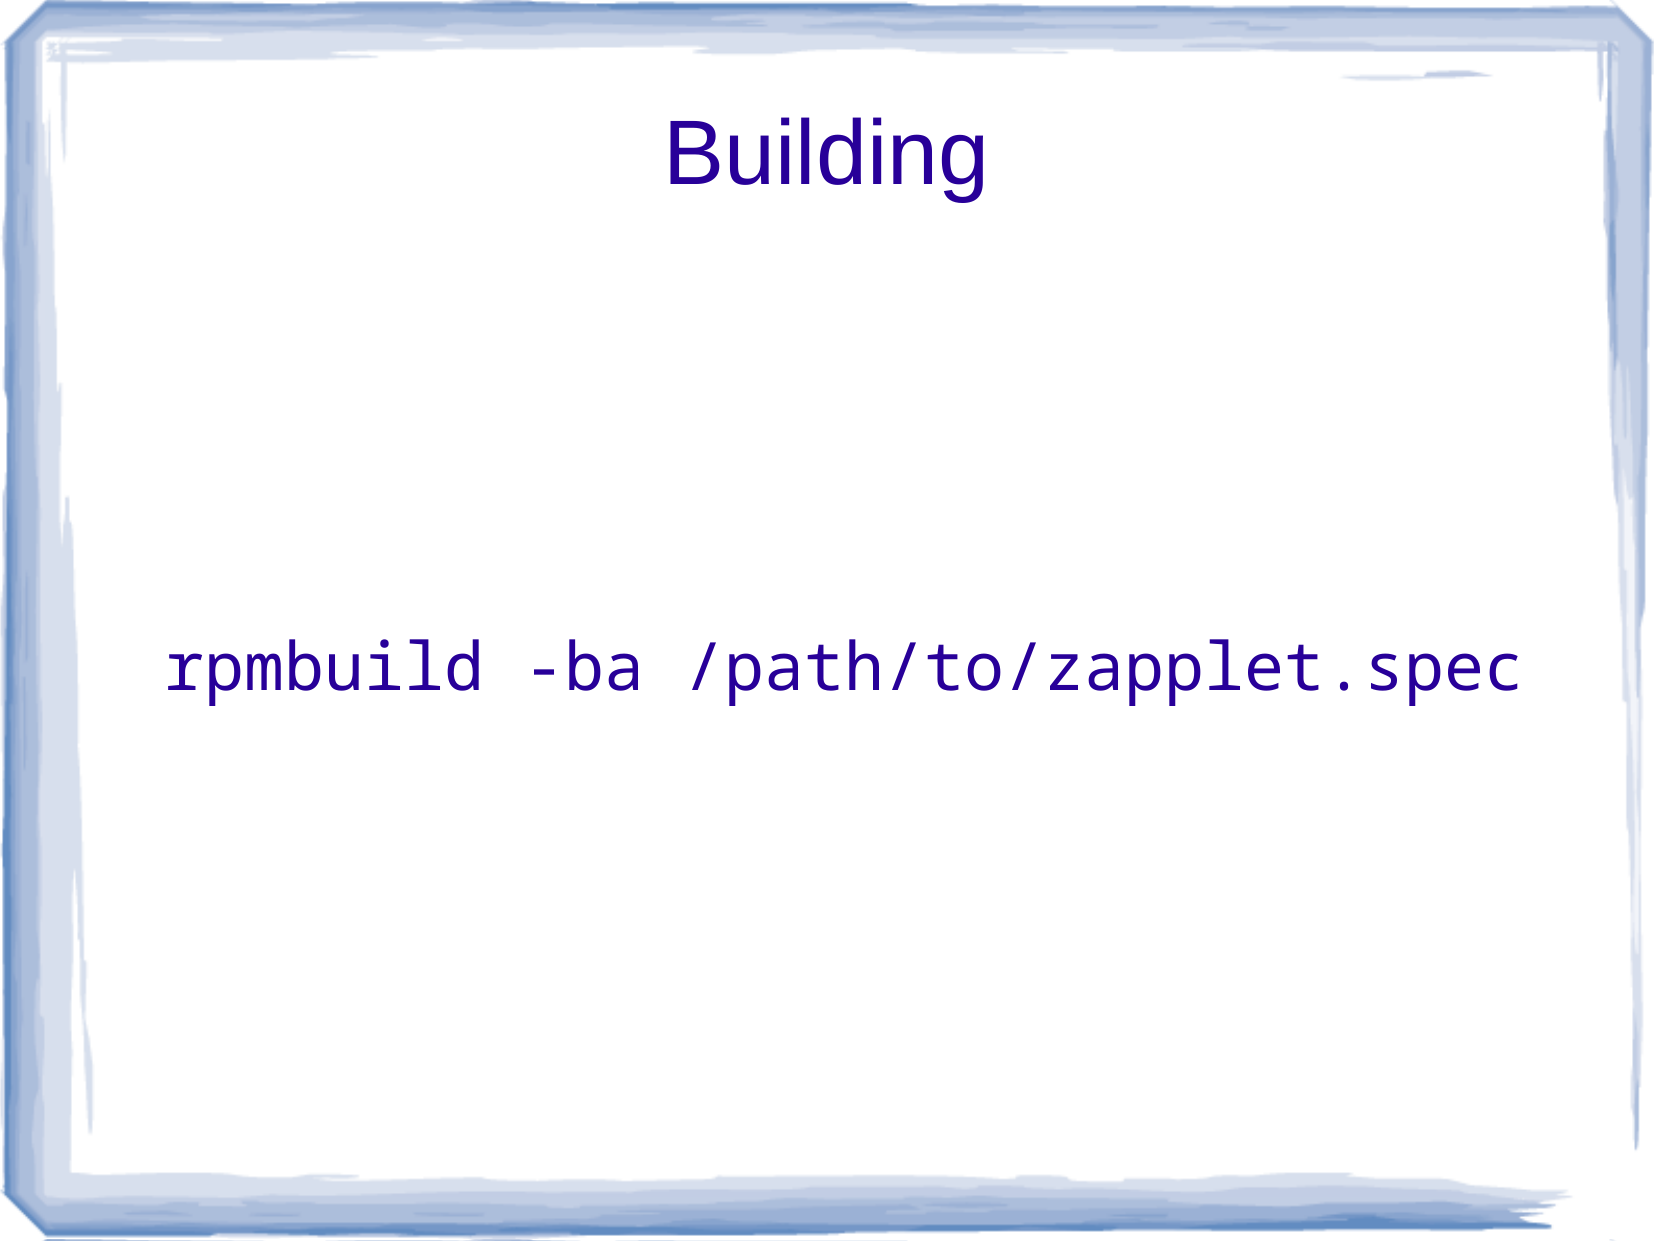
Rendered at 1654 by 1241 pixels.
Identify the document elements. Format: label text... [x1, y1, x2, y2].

title Building [82, 56, 1571, 250]
subtitle rpmbuild -ba /path/to/zapplet.spec [118, 332, 1571, 997]
picture [0, 0, 1654, 1241]
